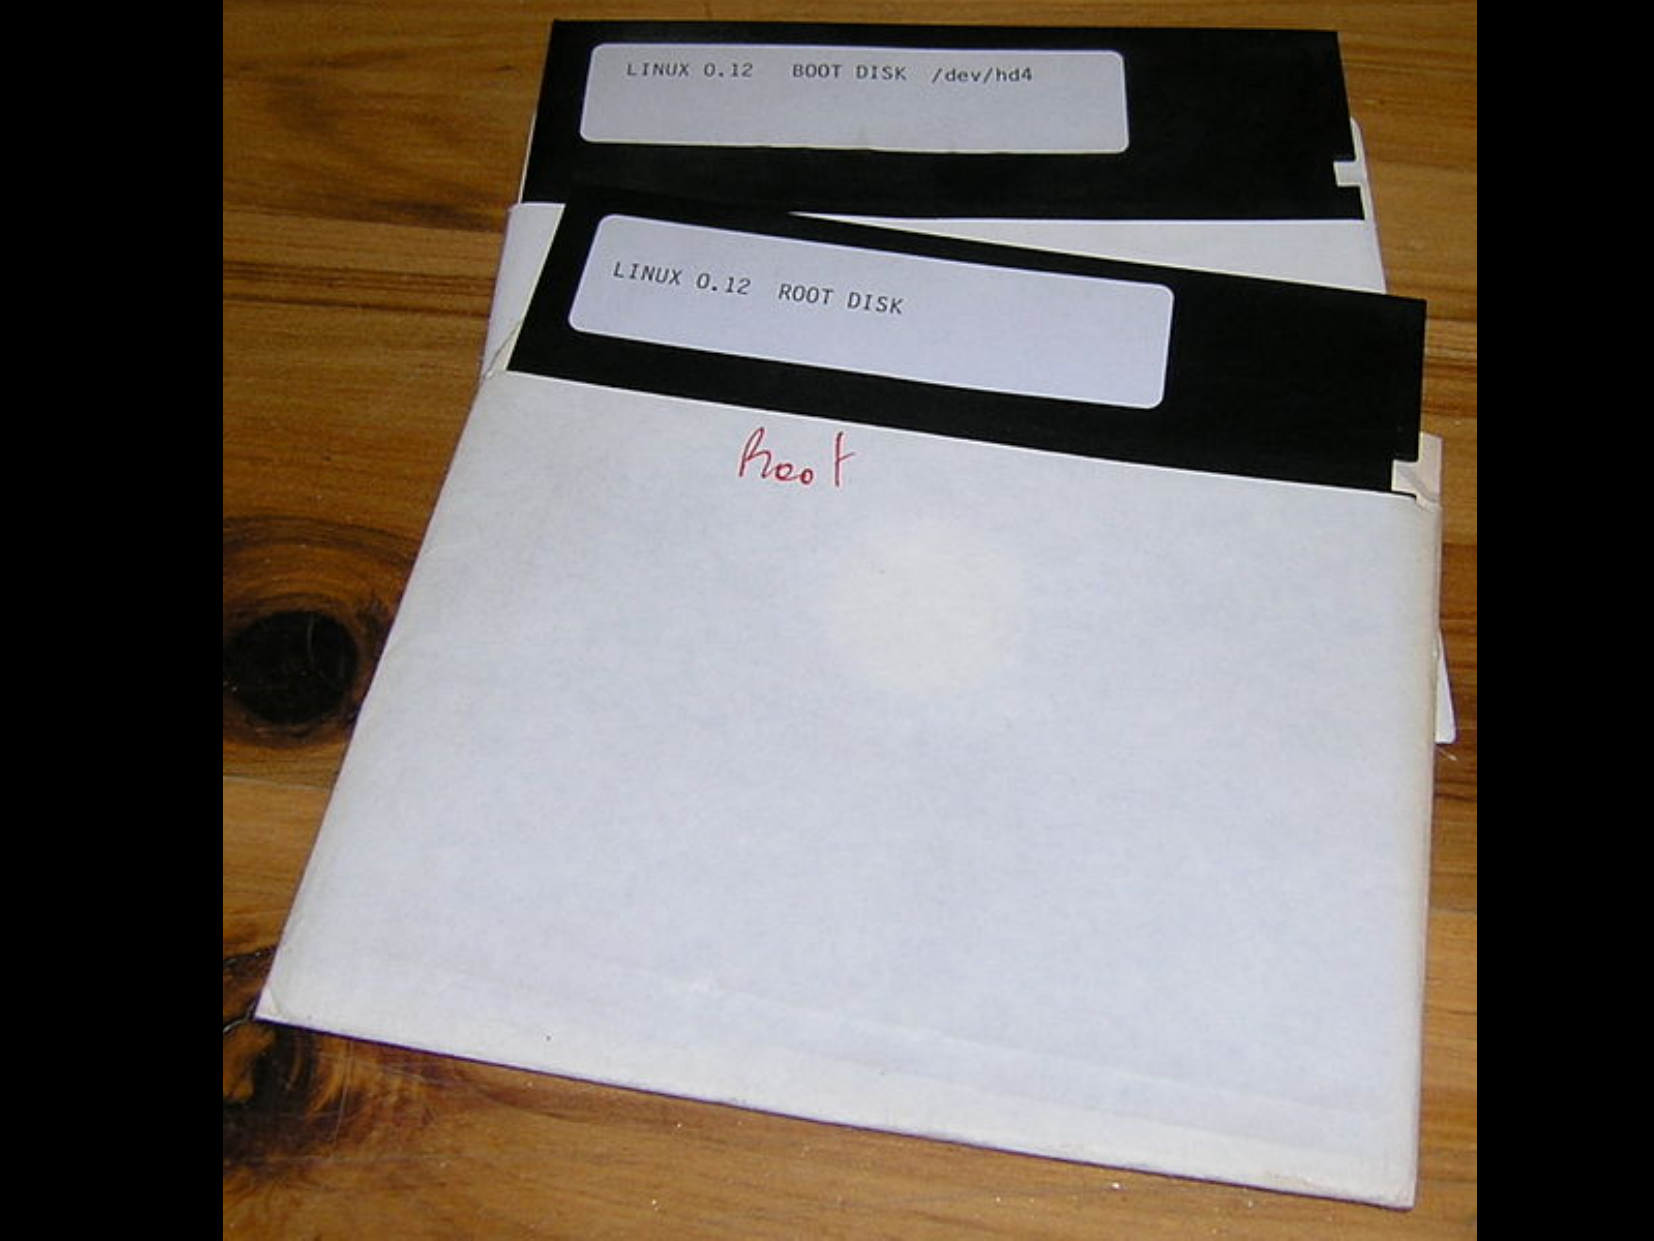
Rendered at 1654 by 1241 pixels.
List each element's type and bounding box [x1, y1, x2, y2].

picture [223, 0, 1477, 1241]
